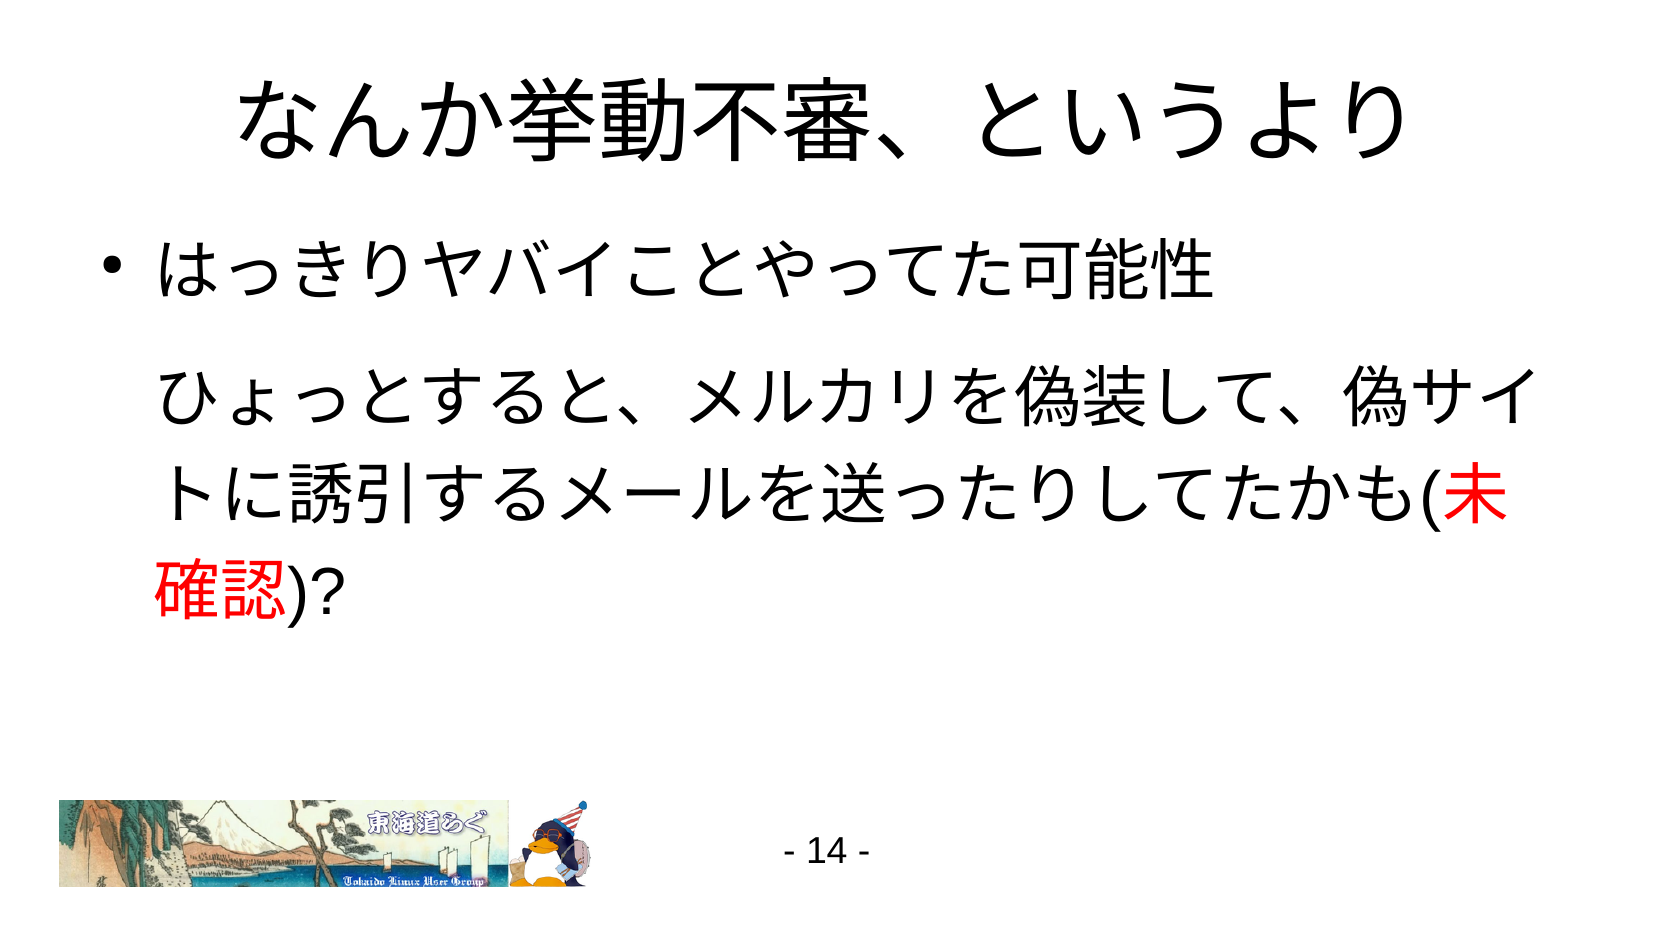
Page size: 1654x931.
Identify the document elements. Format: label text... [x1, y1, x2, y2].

text_box - <番号> - [703, 815, 950, 886]
list はっきりヤバイことやってた可能性 ひょっとすると、メルカリを偽装して、偽サイトに誘引するメールを送ったりしてたかも(未確認)? [82, 217, 1571, 758]
picture [59, 800, 591, 887]
title なんか挙動不審、というより [82, 37, 1571, 193]
